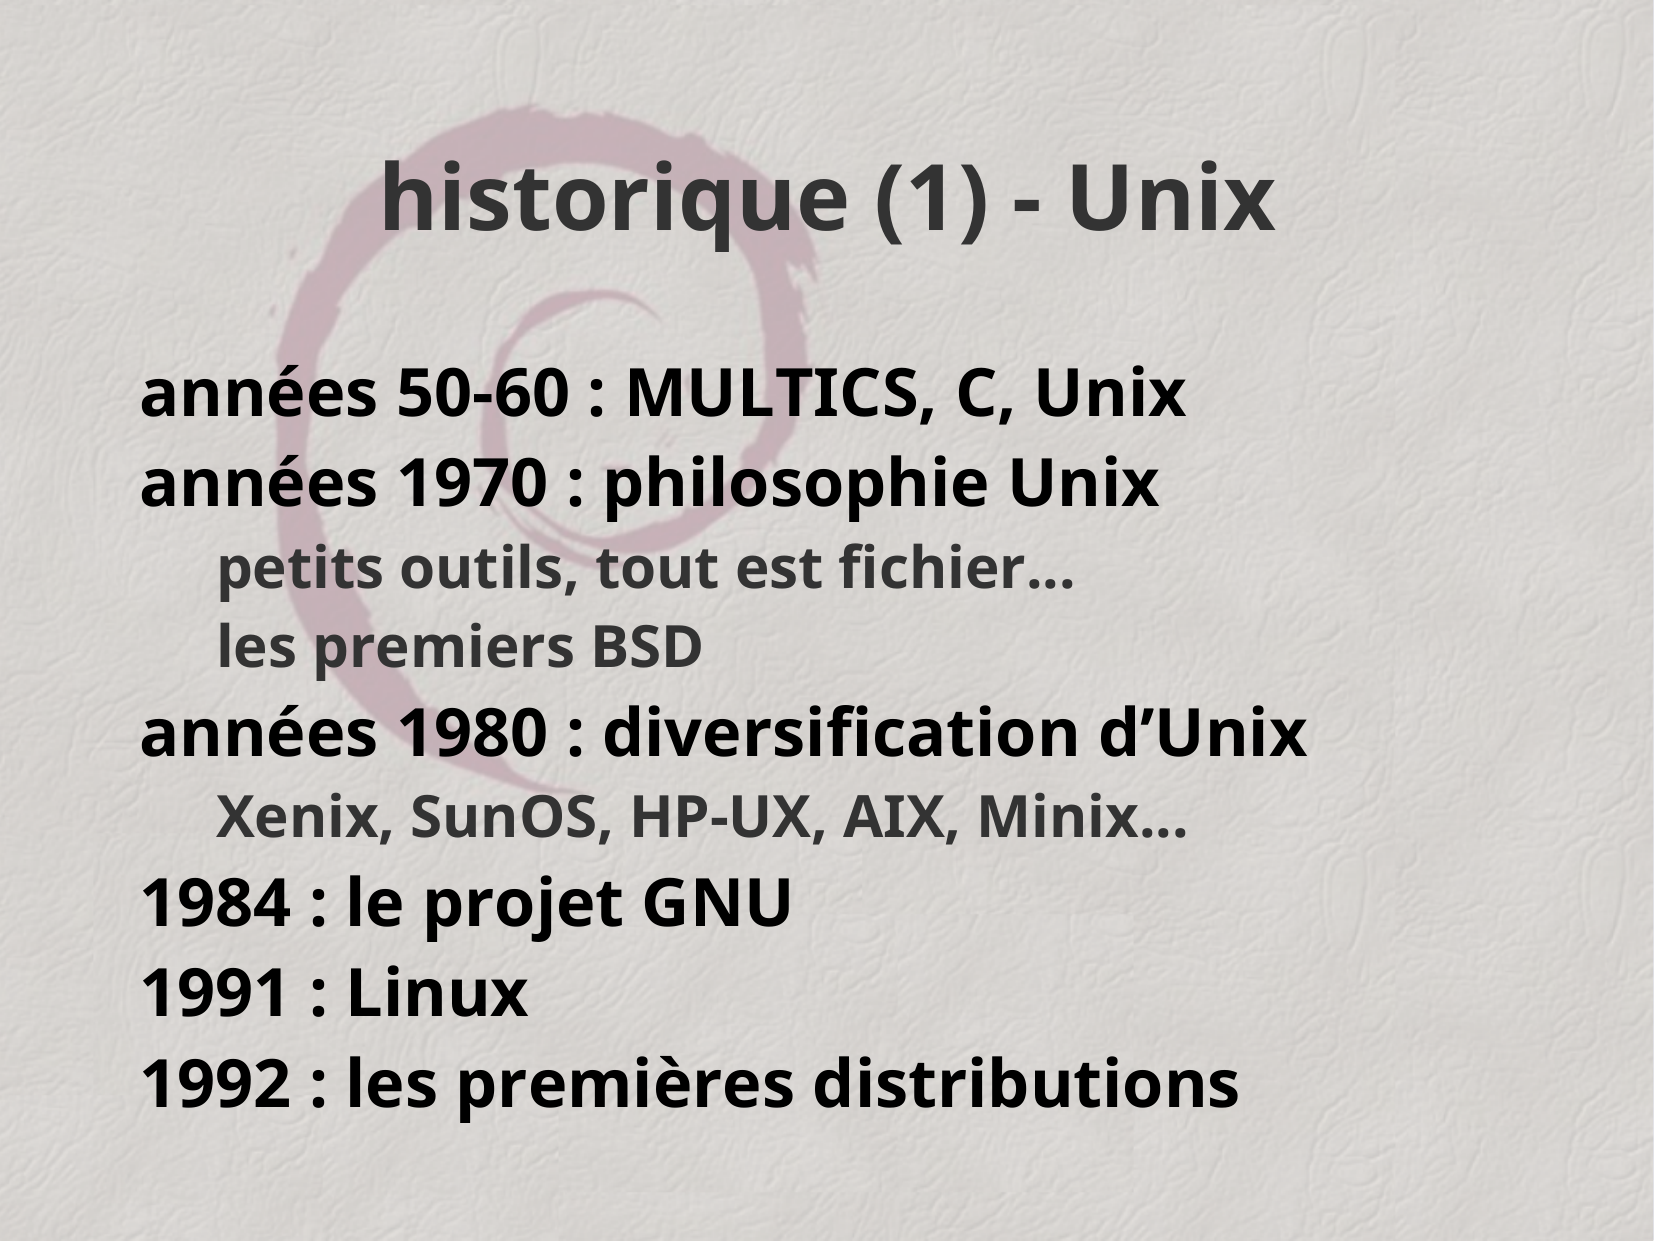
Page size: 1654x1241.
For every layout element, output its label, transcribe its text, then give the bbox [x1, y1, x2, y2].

list années 50-60 : MULTICS, C, Unix années 1970 : philosophie Unix petits outils, tout est fichier... les premiers BSD années 1980 : diversification d’Unix Xenix, SunOS, HP-UX, AIX, Minix... 1984 : le projet GNU 1991 : Linux 1992 : les premières distributions [121, 344, 1534, 1112]
picture [0, 0, 1654, 1241]
title historique (1) - Unix [121, 98, 1534, 291]
